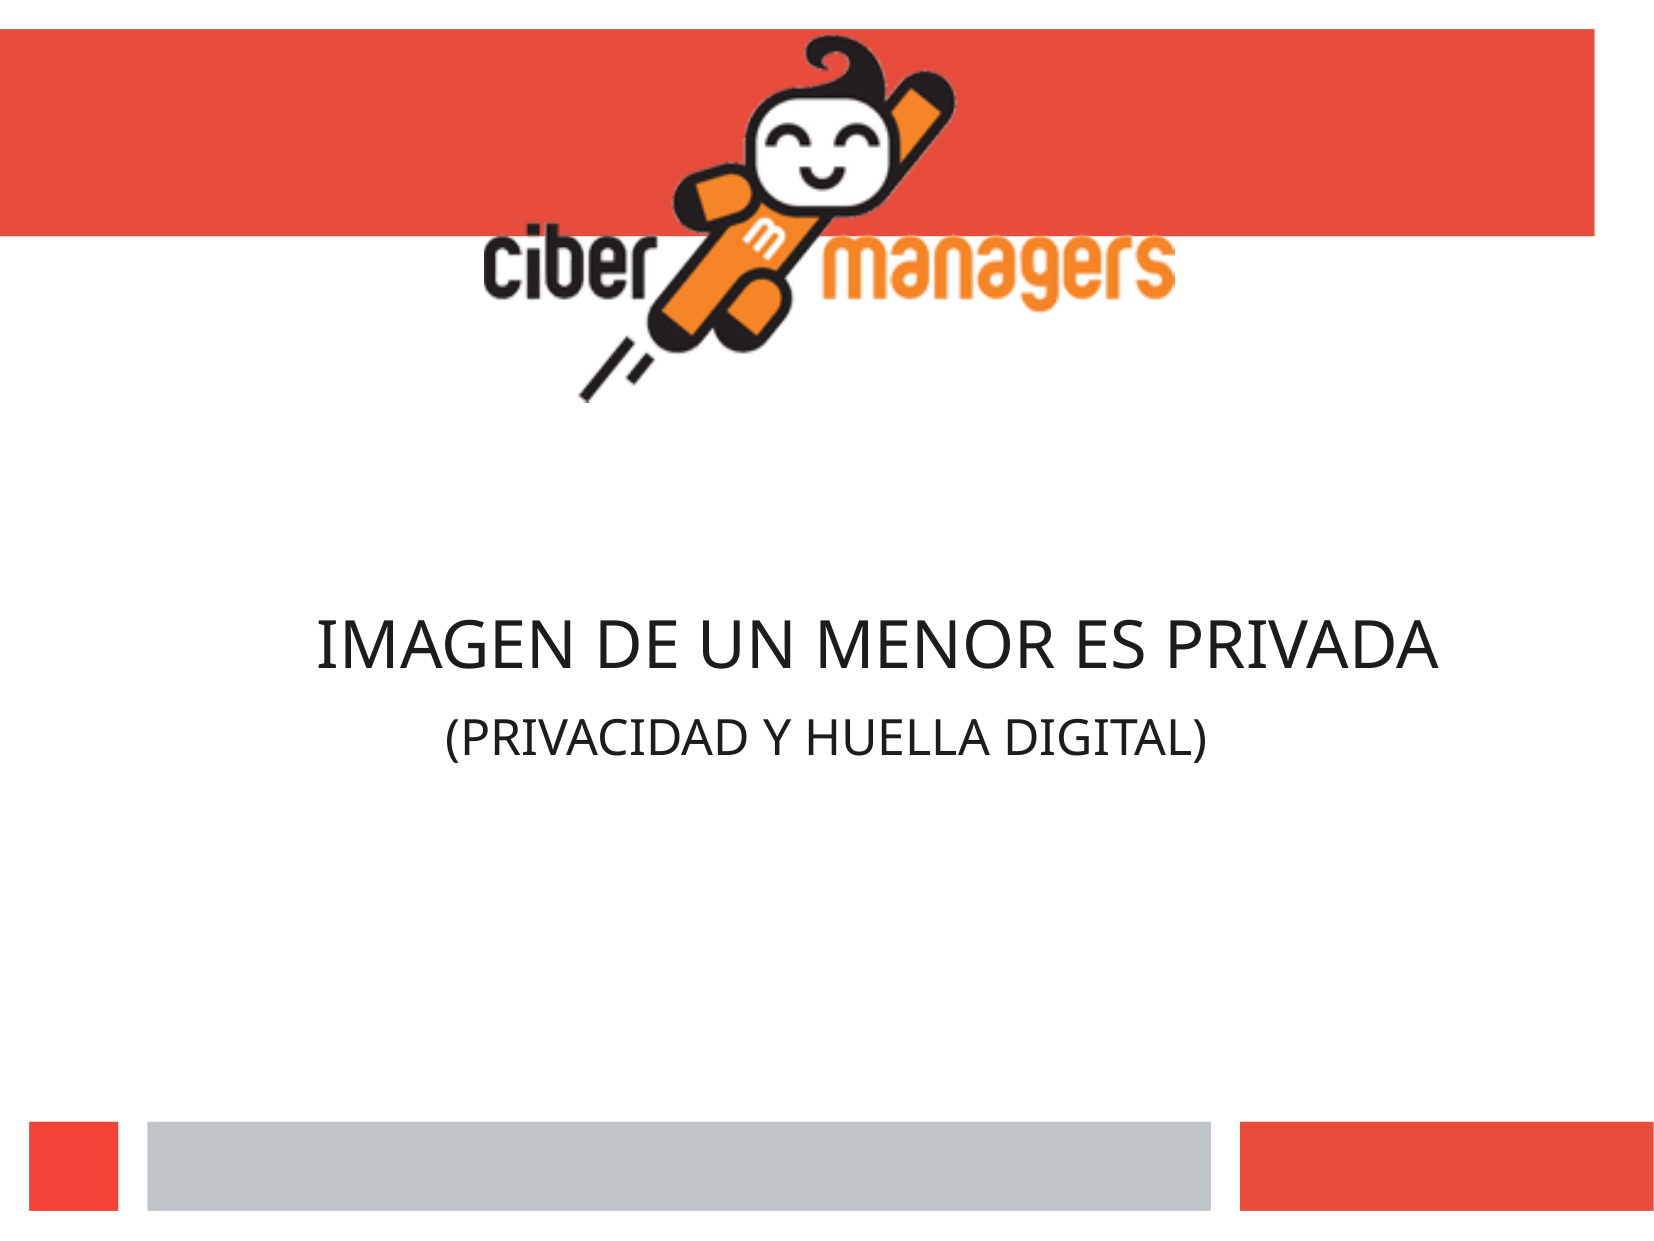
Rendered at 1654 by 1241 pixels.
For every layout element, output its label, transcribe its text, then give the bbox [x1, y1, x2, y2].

subtitle IMAGEN DE UN MENOR ES PRIVADA (PRIVACIDAD Y HUELLA DIGITAL) [82, 290, 1571, 1103]
picture [484, 35, 1175, 403]
title [1175, 49, 1571, 257]
title [82, 49, 484, 257]
